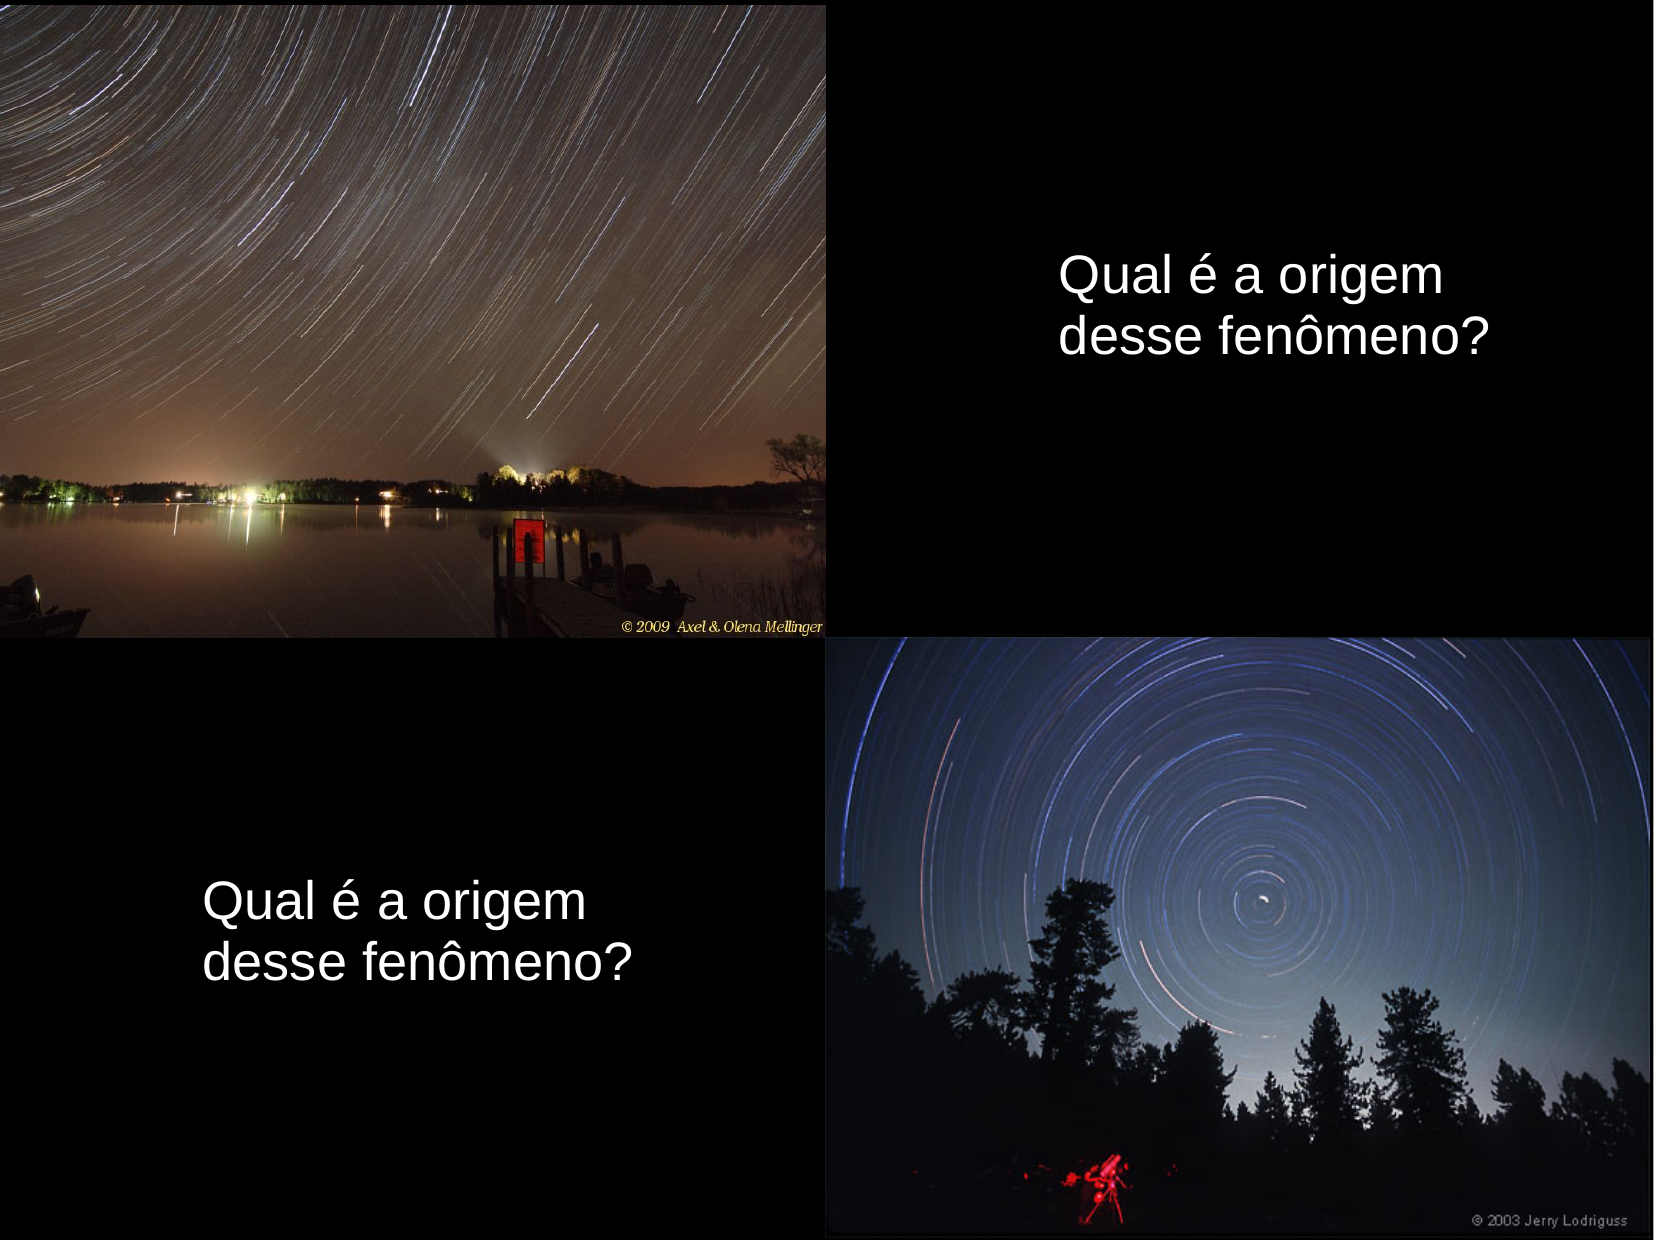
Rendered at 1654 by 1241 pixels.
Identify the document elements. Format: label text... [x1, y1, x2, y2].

text_box Qual é a origem desse fenômeno? [1044, 237, 1506, 387]
text_box Qual é a origem desse fenômeno? [187, 863, 650, 1013]
picture [0, 5, 1650, 1238]
